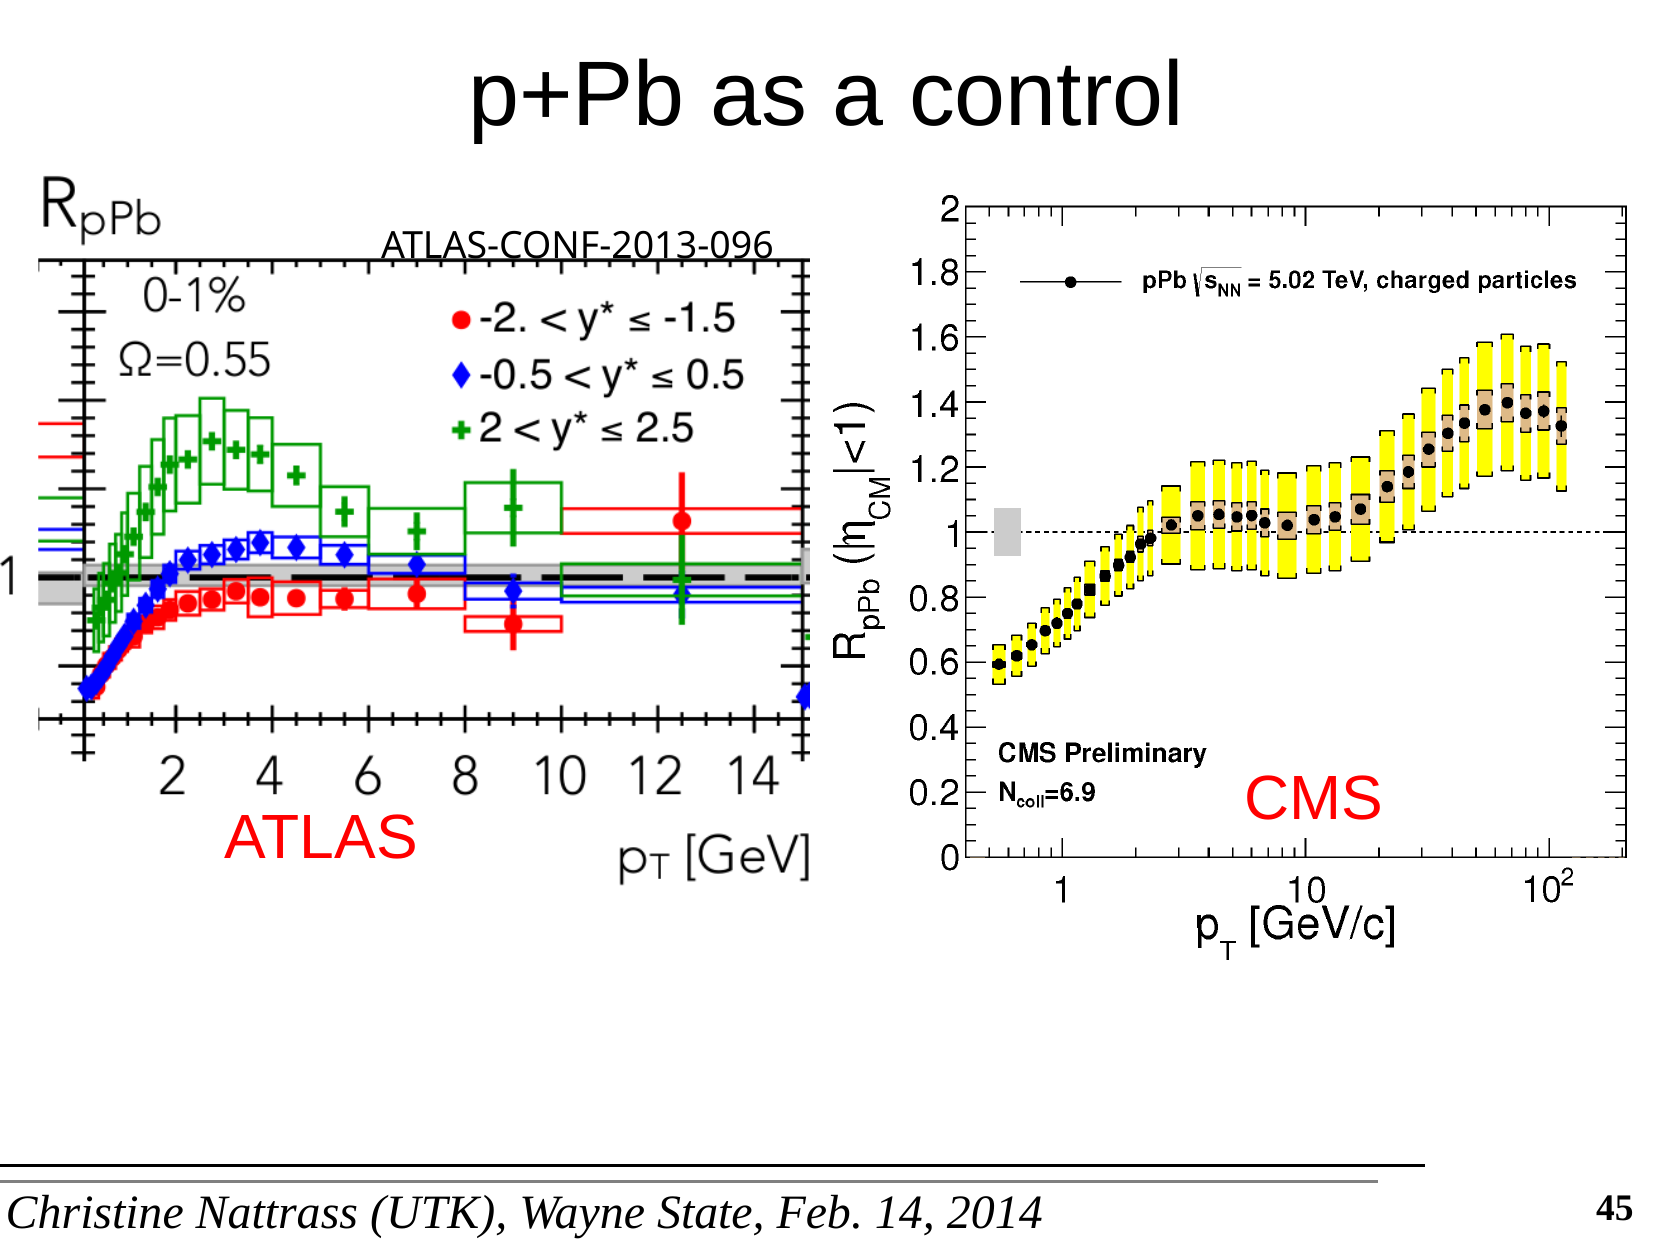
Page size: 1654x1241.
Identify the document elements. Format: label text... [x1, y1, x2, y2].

picture [0, 137, 810, 903]
text_box CMS [1230, 755, 1654, 841]
title p+Pb as a control [82, 42, 1571, 146]
text_box ATLAS [210, 795, 706, 880]
picture [833, 167, 1654, 961]
text_box ATLAS-CONF-2013-096 [366, 211, 826, 271]
